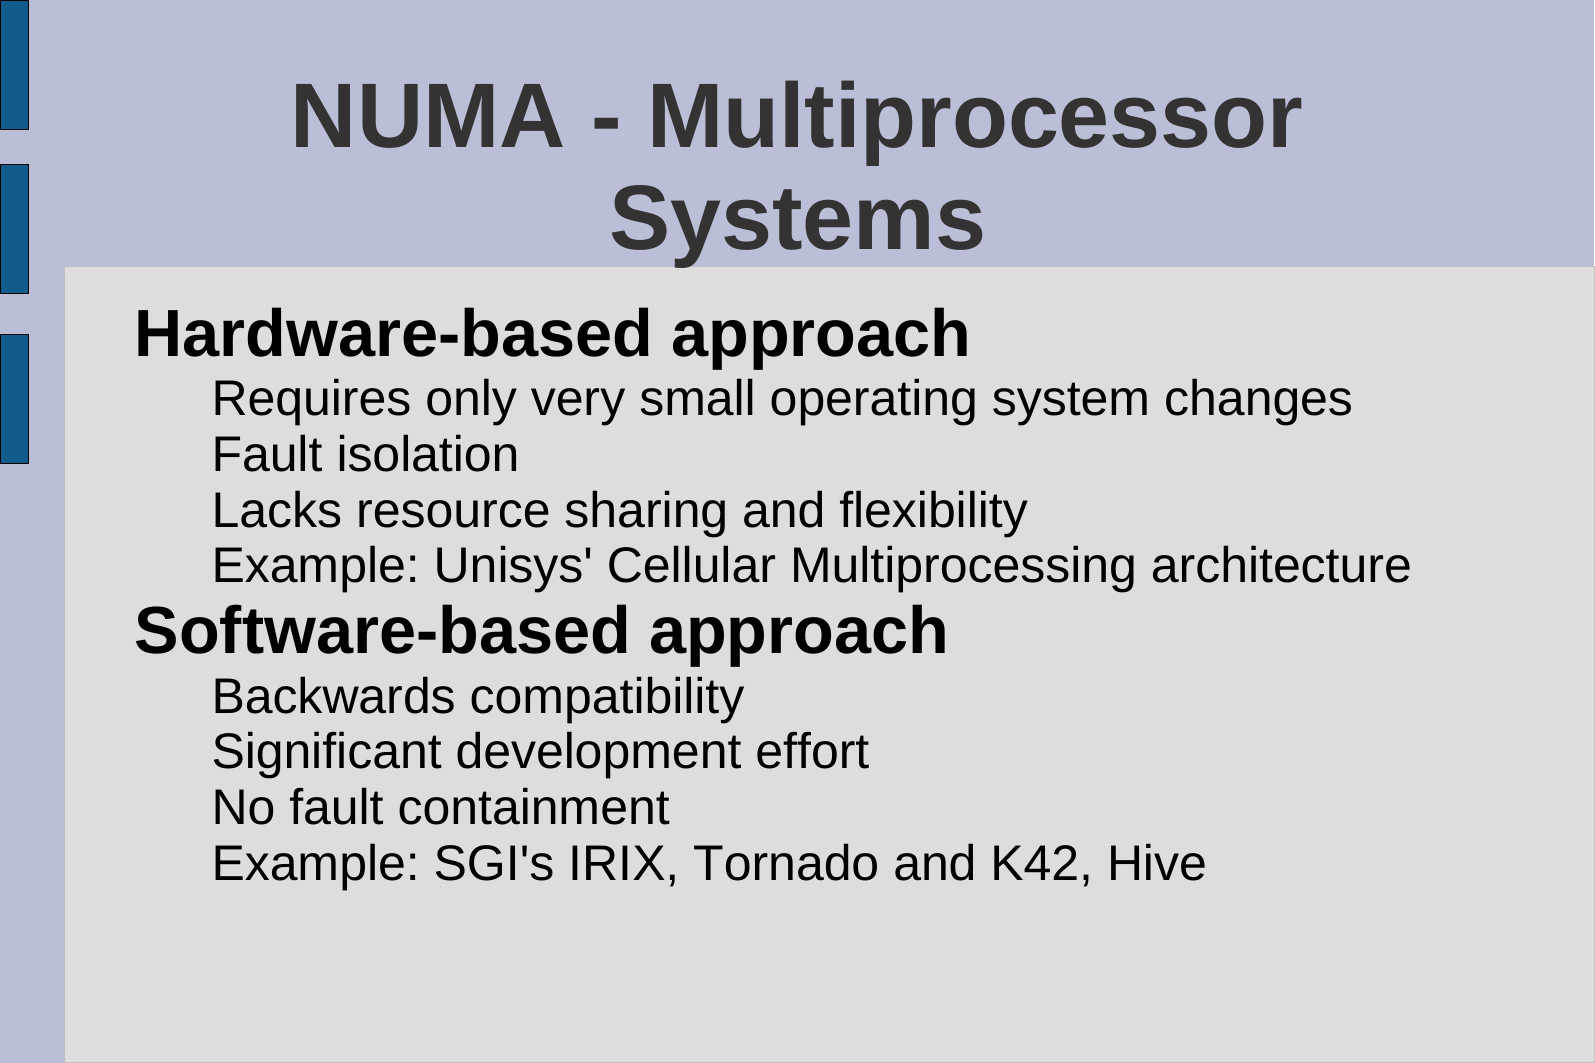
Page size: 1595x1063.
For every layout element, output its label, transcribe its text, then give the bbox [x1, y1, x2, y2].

list Hardware-based approach Requires only very small operating system changes Fault isolation Lacks resource sharing and flexibility Example: Unisys' Cellular Multiprocessing architecture Software-based approach Backwards compatibility Significant development effort No fault containment Example: SGI's IRIX, Tornado and K42, Hive [117, 295, 1479, 1034]
title NUMA - Multiprocessor Systems [117, 59, 1479, 274]
